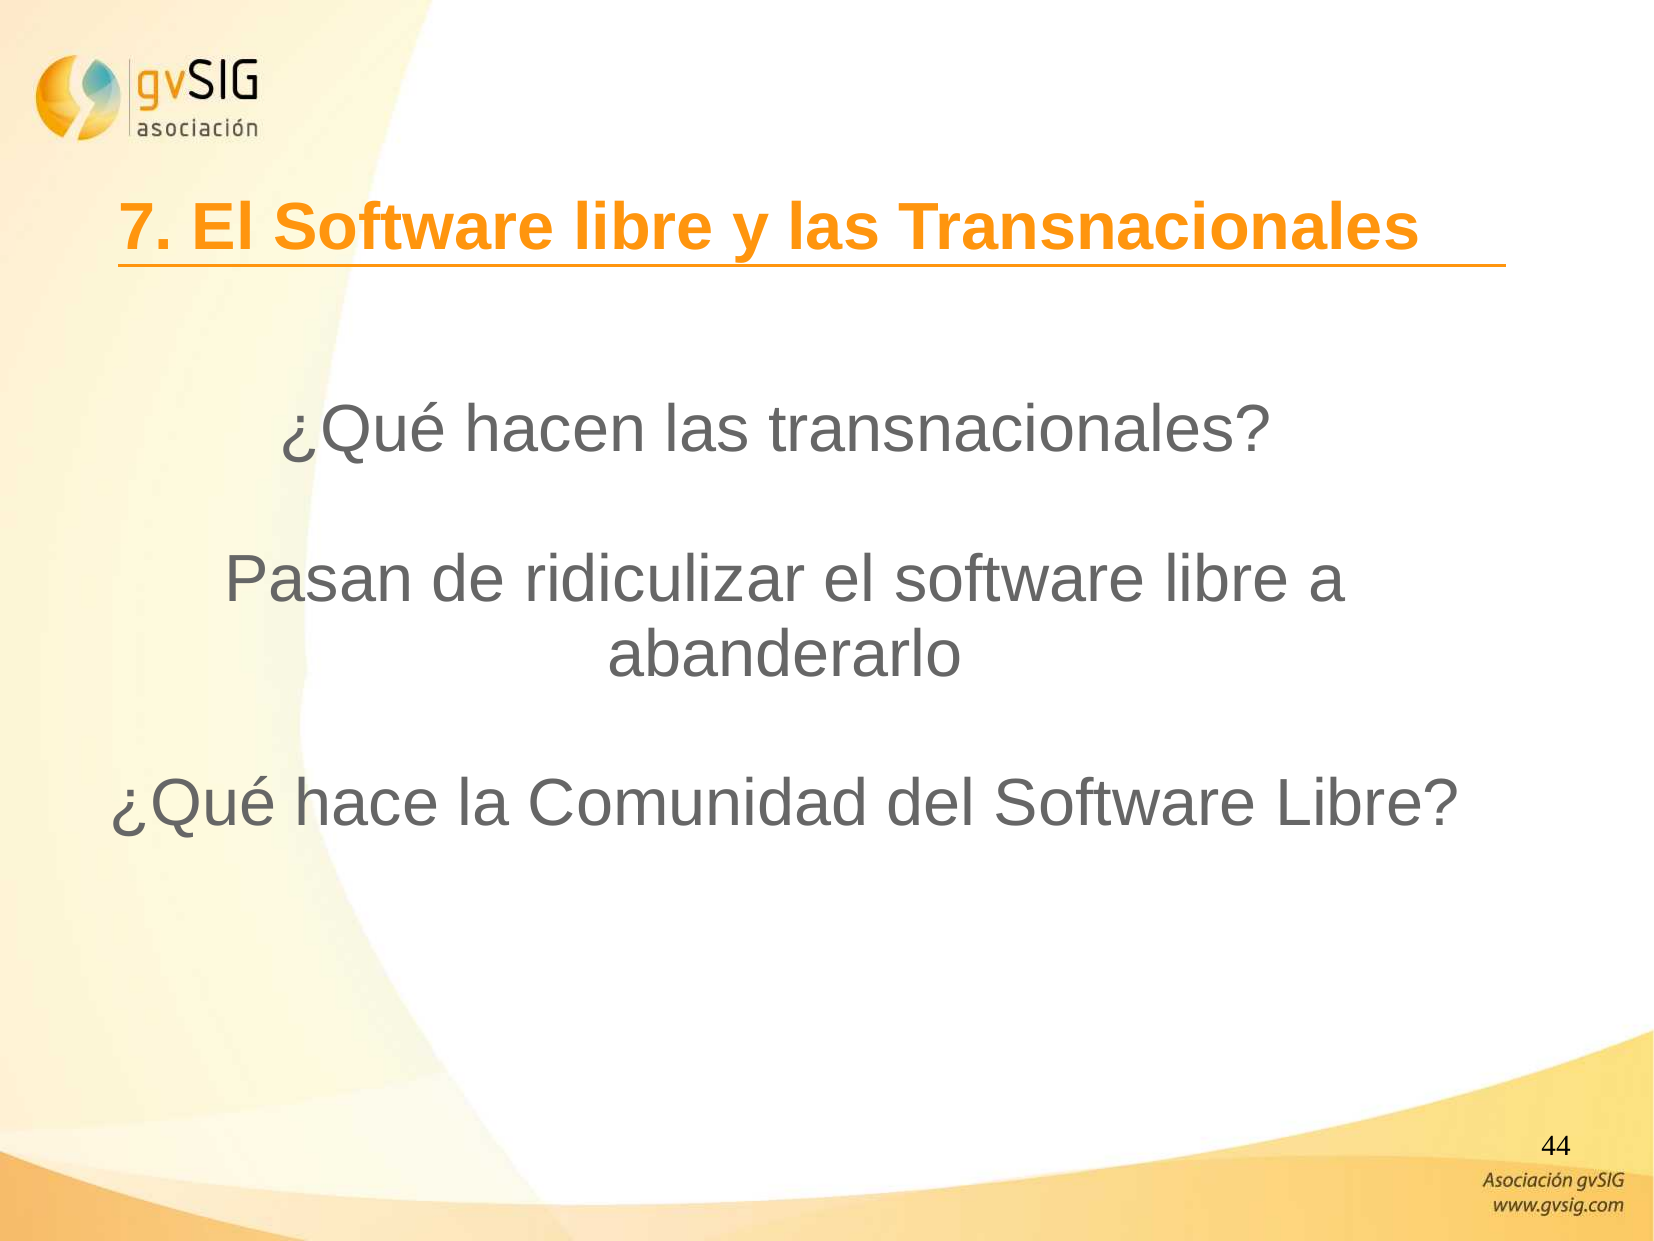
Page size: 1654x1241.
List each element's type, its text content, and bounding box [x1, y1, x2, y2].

picture [0, 0, 1654, 1241]
title 7. El Software libre y las Transnacionales [118, 177, 1607, 276]
text_box ¿Qué hacen las transnacionales? Pasan de ridiculizar el software libre a abanderarlo ¿Qué hace la Comunidad del Software Libre? [76, 383, 1495, 1093]
